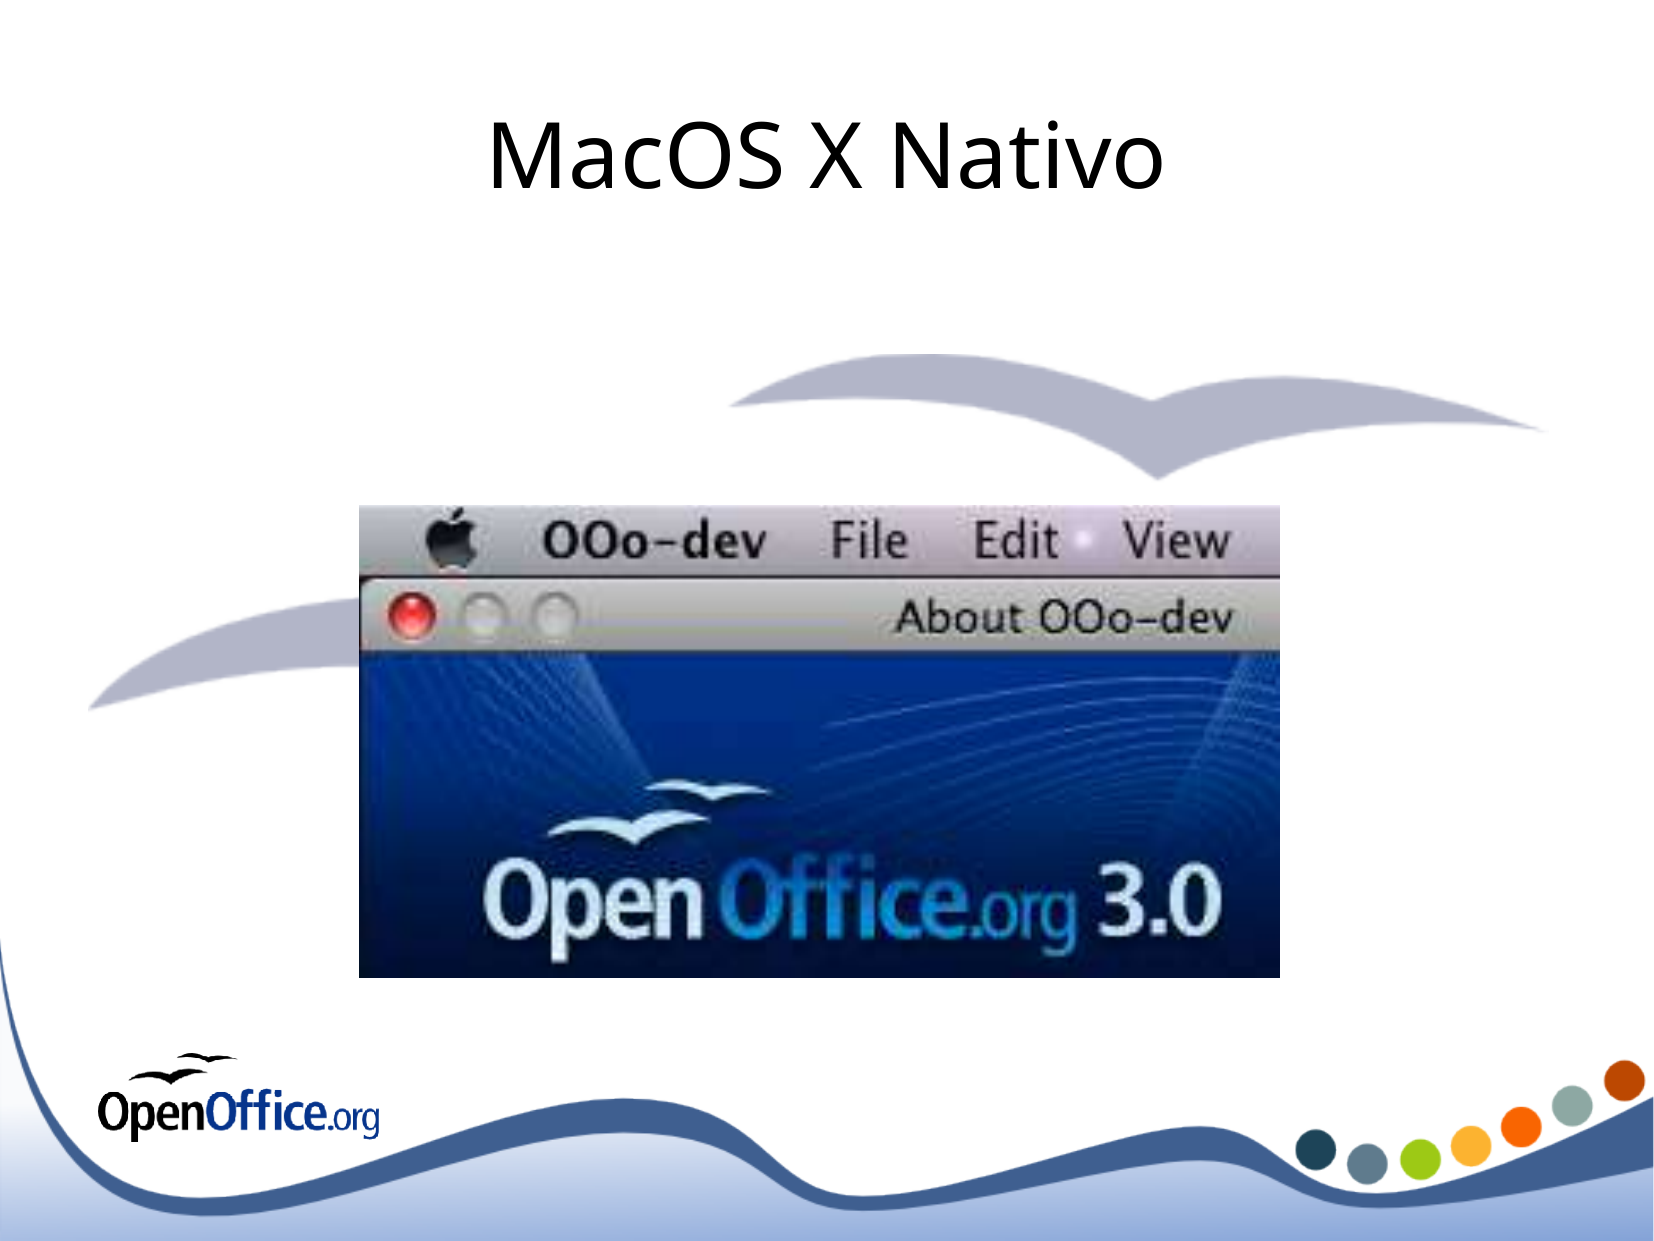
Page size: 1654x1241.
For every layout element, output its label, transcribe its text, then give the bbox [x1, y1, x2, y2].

title MacOS X Nativo [82, 56, 1571, 250]
picture [0, 354, 1654, 1241]
